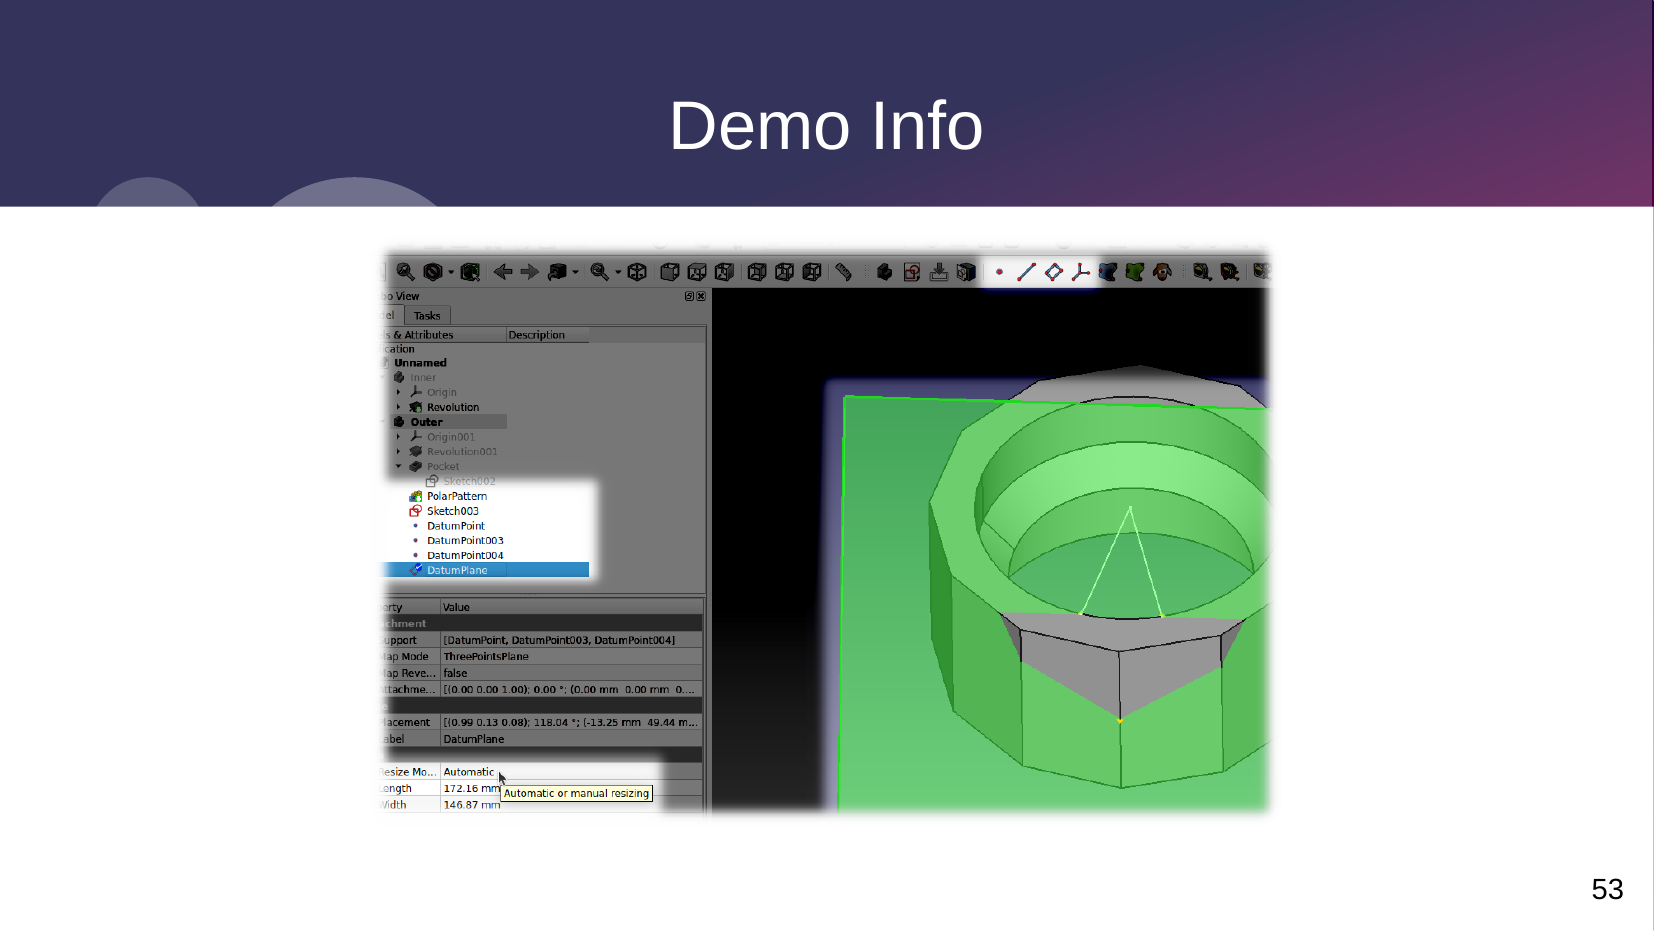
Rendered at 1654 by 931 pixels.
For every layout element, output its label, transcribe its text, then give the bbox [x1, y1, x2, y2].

picture [370, 236, 1283, 827]
title Demo Info [88, 44, 1565, 207]
